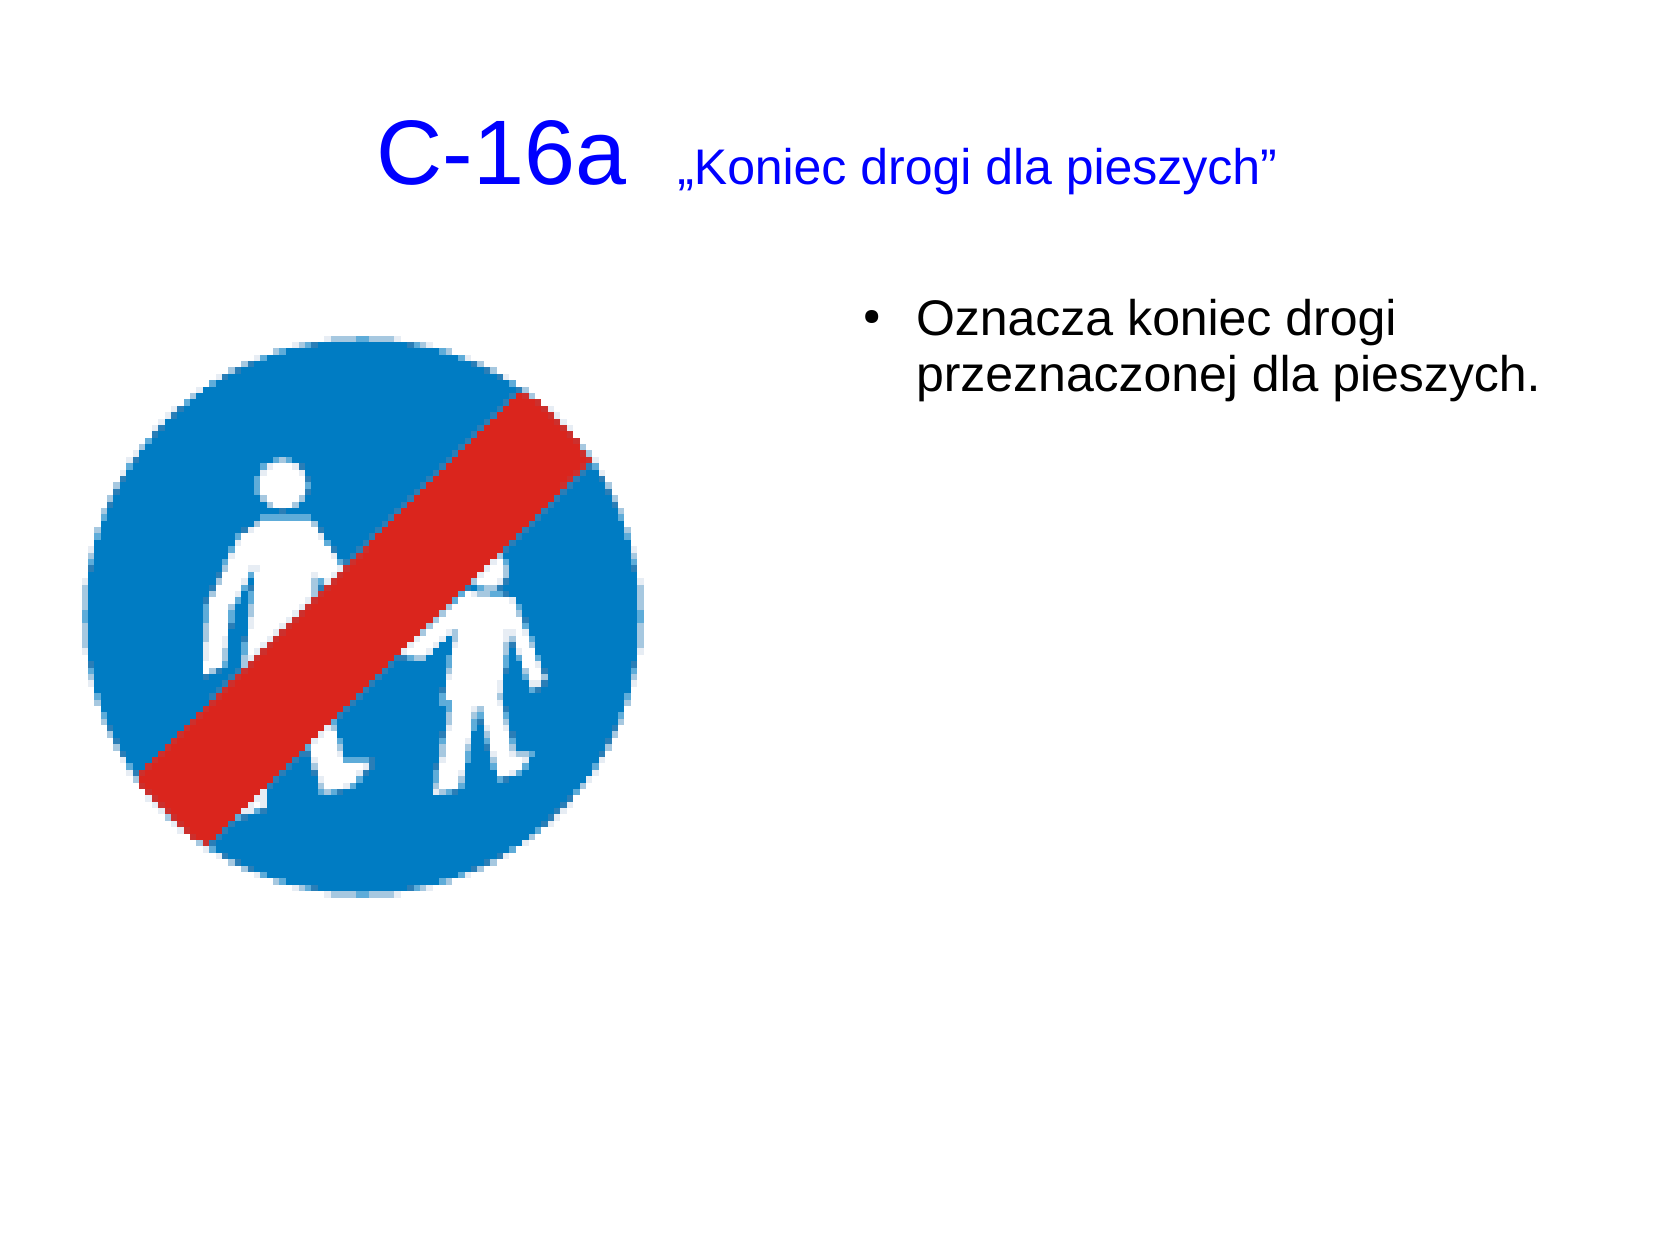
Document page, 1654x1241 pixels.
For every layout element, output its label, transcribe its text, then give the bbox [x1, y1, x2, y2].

picture [82, 336, 644, 898]
title C-16a „Koniec drogi dla pieszych” [82, 56, 1571, 250]
list Oznacza koniec drogi przeznaczonej dla pieszych. [845, 290, 1572, 1094]
